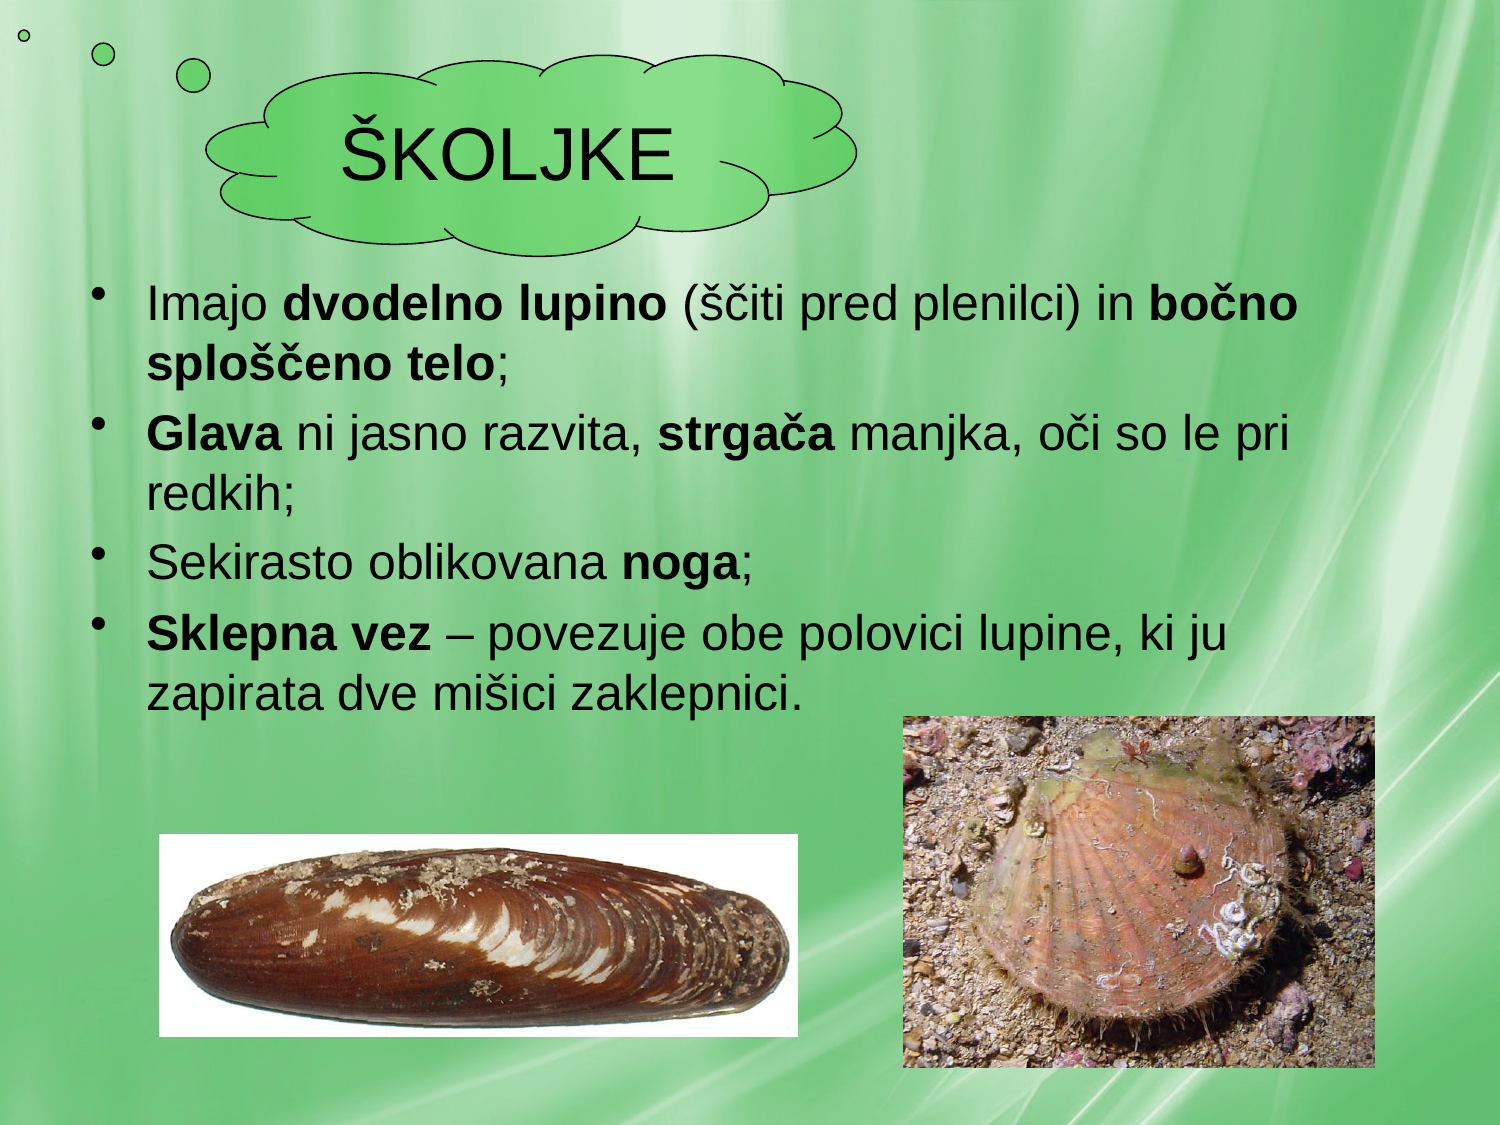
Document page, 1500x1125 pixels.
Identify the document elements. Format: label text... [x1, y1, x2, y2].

text_box ŠKOLJKE [92, 43, 115, 66]
picture [0, 0, 1500, 1125]
text_box ŠKOLJKE [205, 55, 857, 257]
text_box ŠKOLJKE [18, 30, 30, 42]
list Imajo dvodelno lupino (ščiti pred plenilci) in bočno sploščeno telo; Glava ni jasno razvita, strgača manjka, oči so le pri redkih; Sekirasto oblikovana noga; Sklepna vez – povezuje obe polovici lupine, ki ju zapirata dve mišici zaklepnici. [75, 262, 1425, 1005]
text_box ŠKOLJKE [176, 58, 211, 93]
